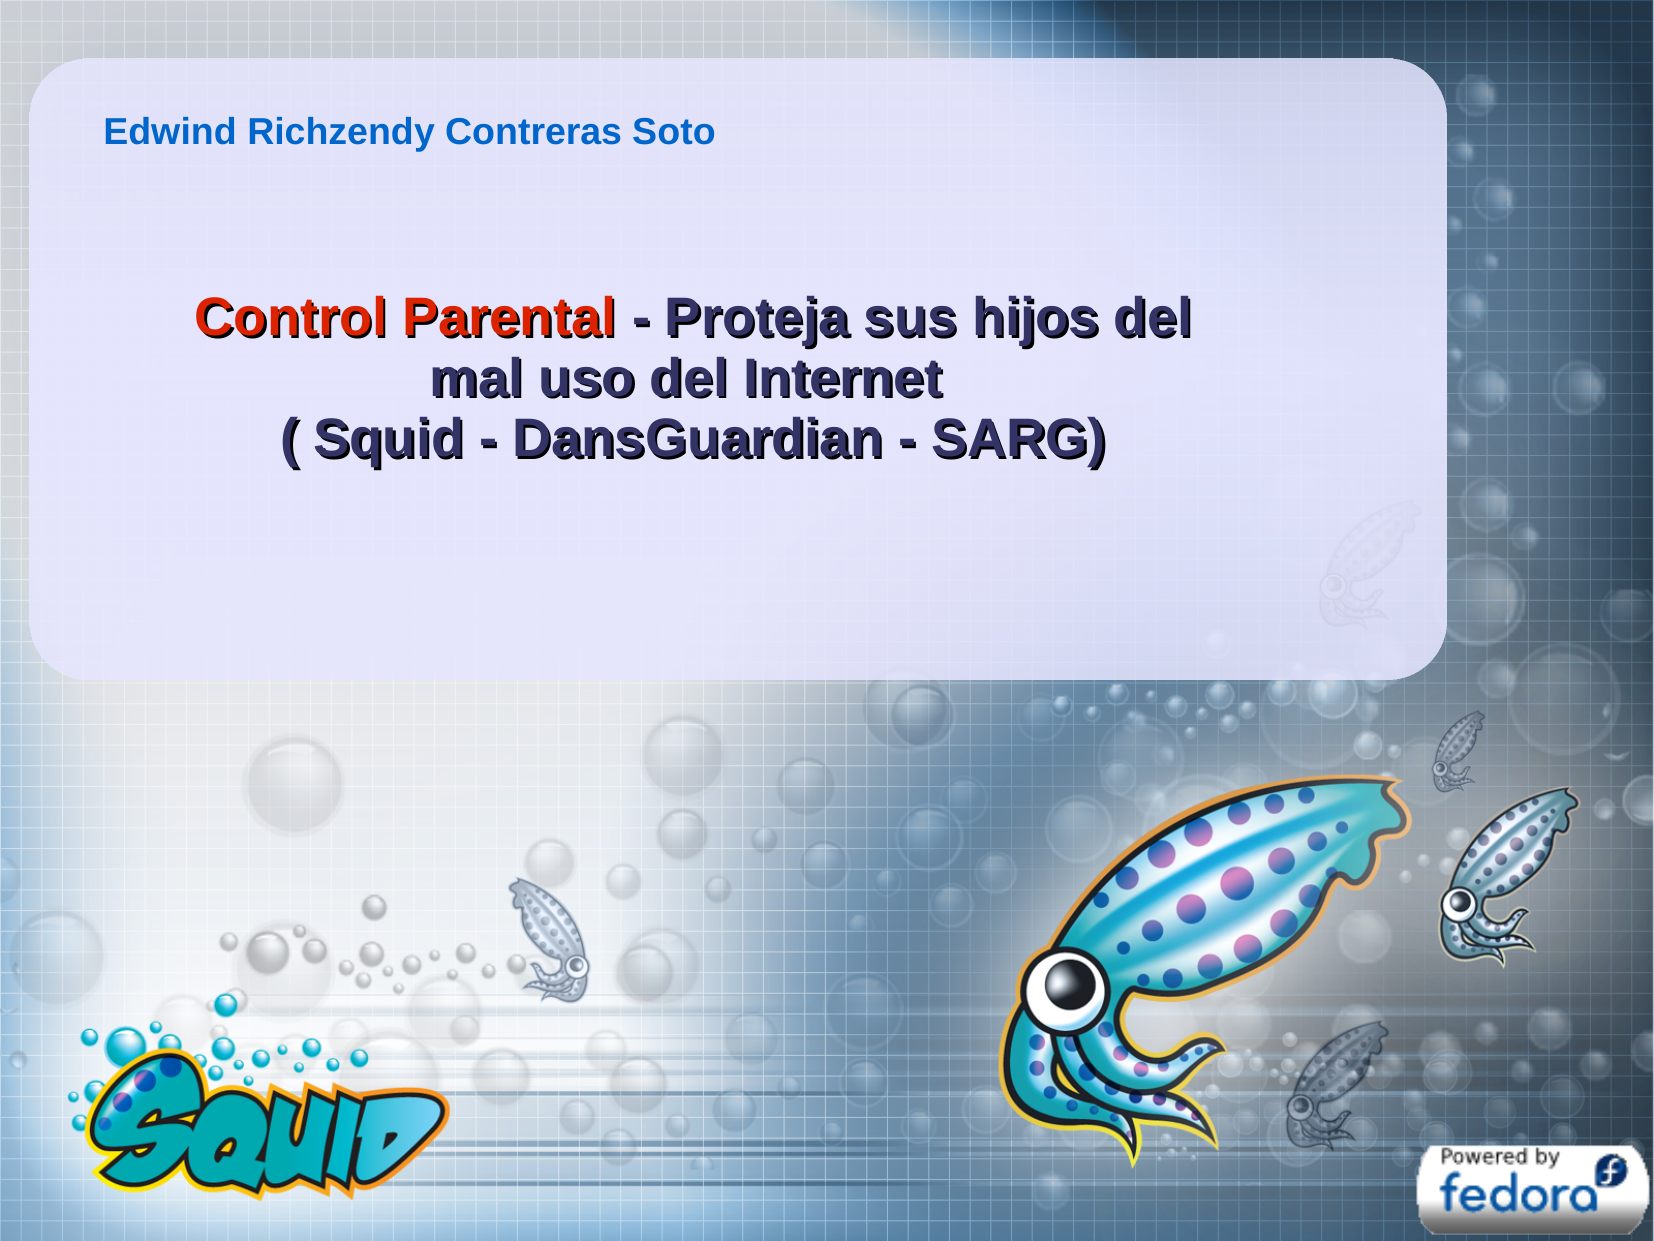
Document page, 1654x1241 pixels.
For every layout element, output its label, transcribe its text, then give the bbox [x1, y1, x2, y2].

title Control Parental - Proteja sus hijos del mal uso del Internet ( Squid - DansGuardian - SARG) [177, 254, 1211, 501]
picture [0, 0, 1654, 1241]
